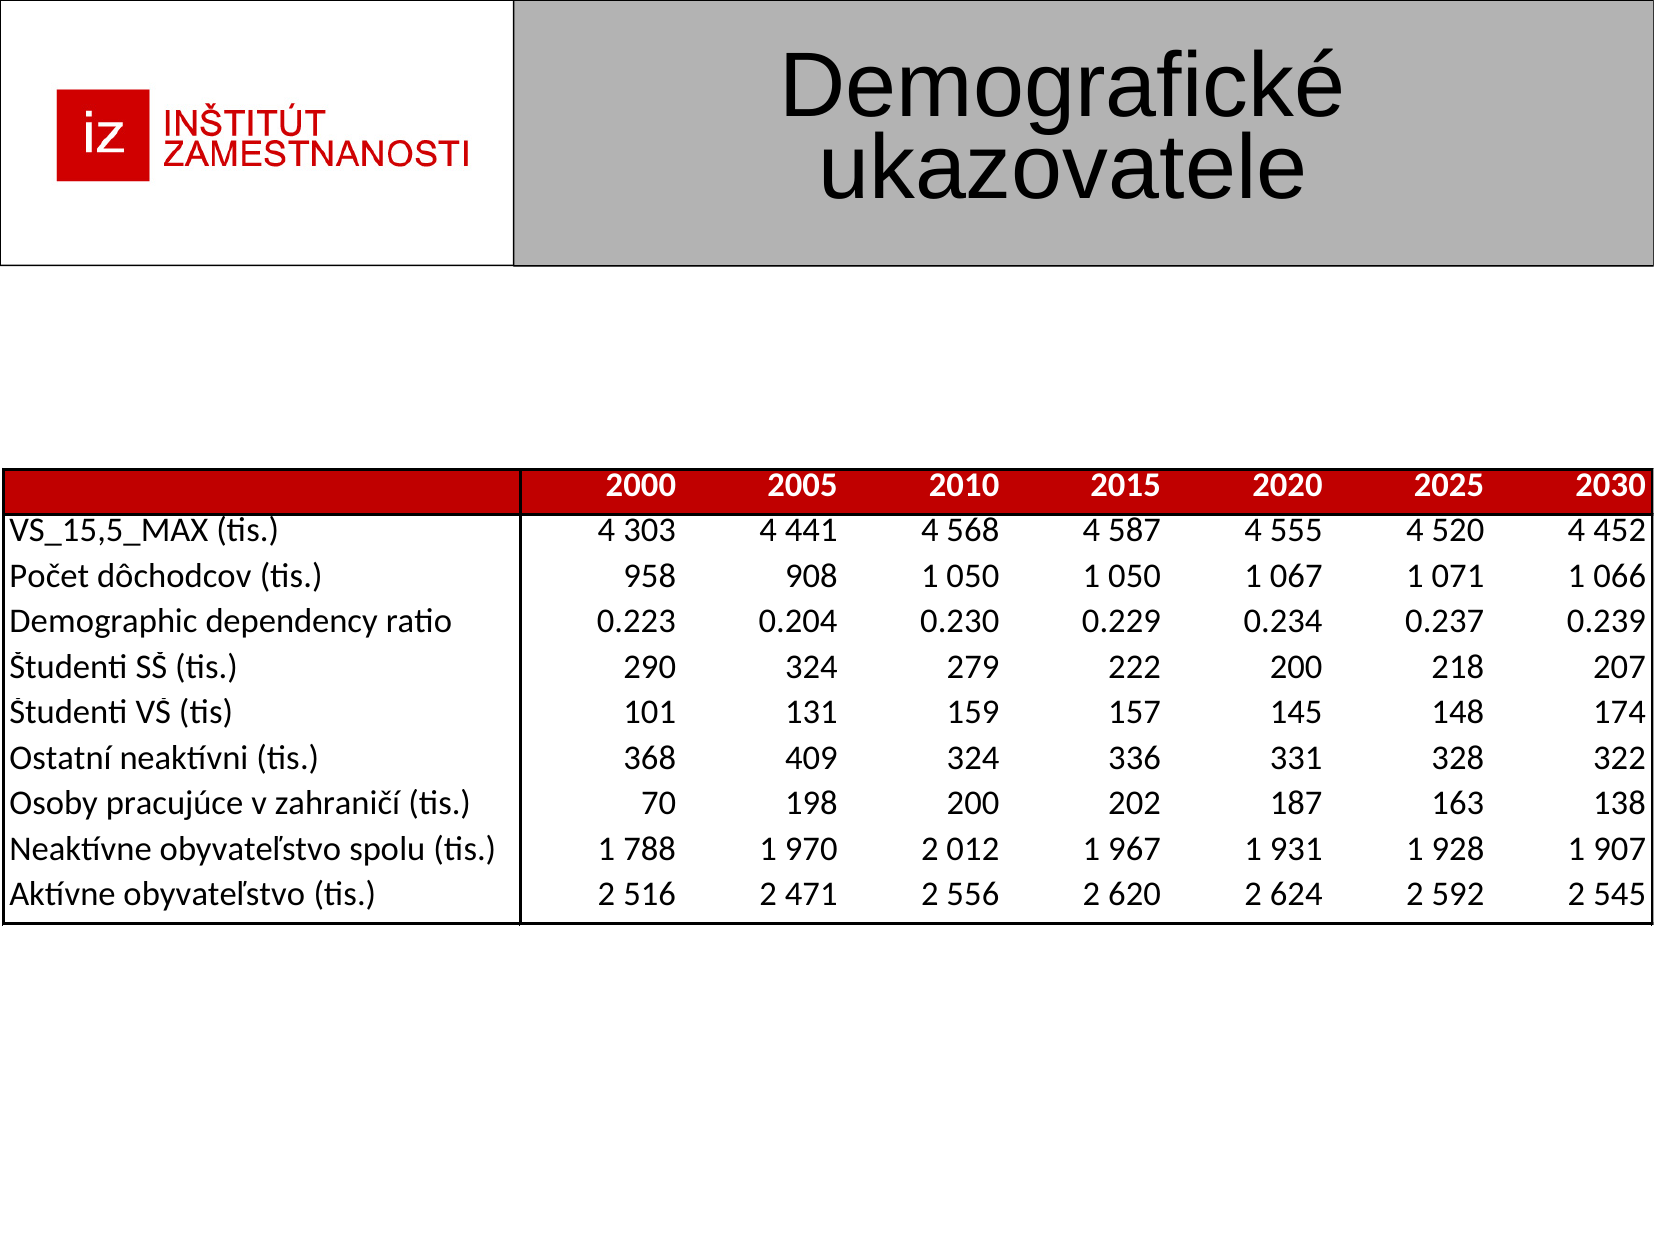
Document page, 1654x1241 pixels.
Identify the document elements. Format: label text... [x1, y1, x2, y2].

chart [1, 467, 1654, 926]
title Demografické ukazovatele [561, 29, 1565, 237]
picture [5, 8, 512, 257]
